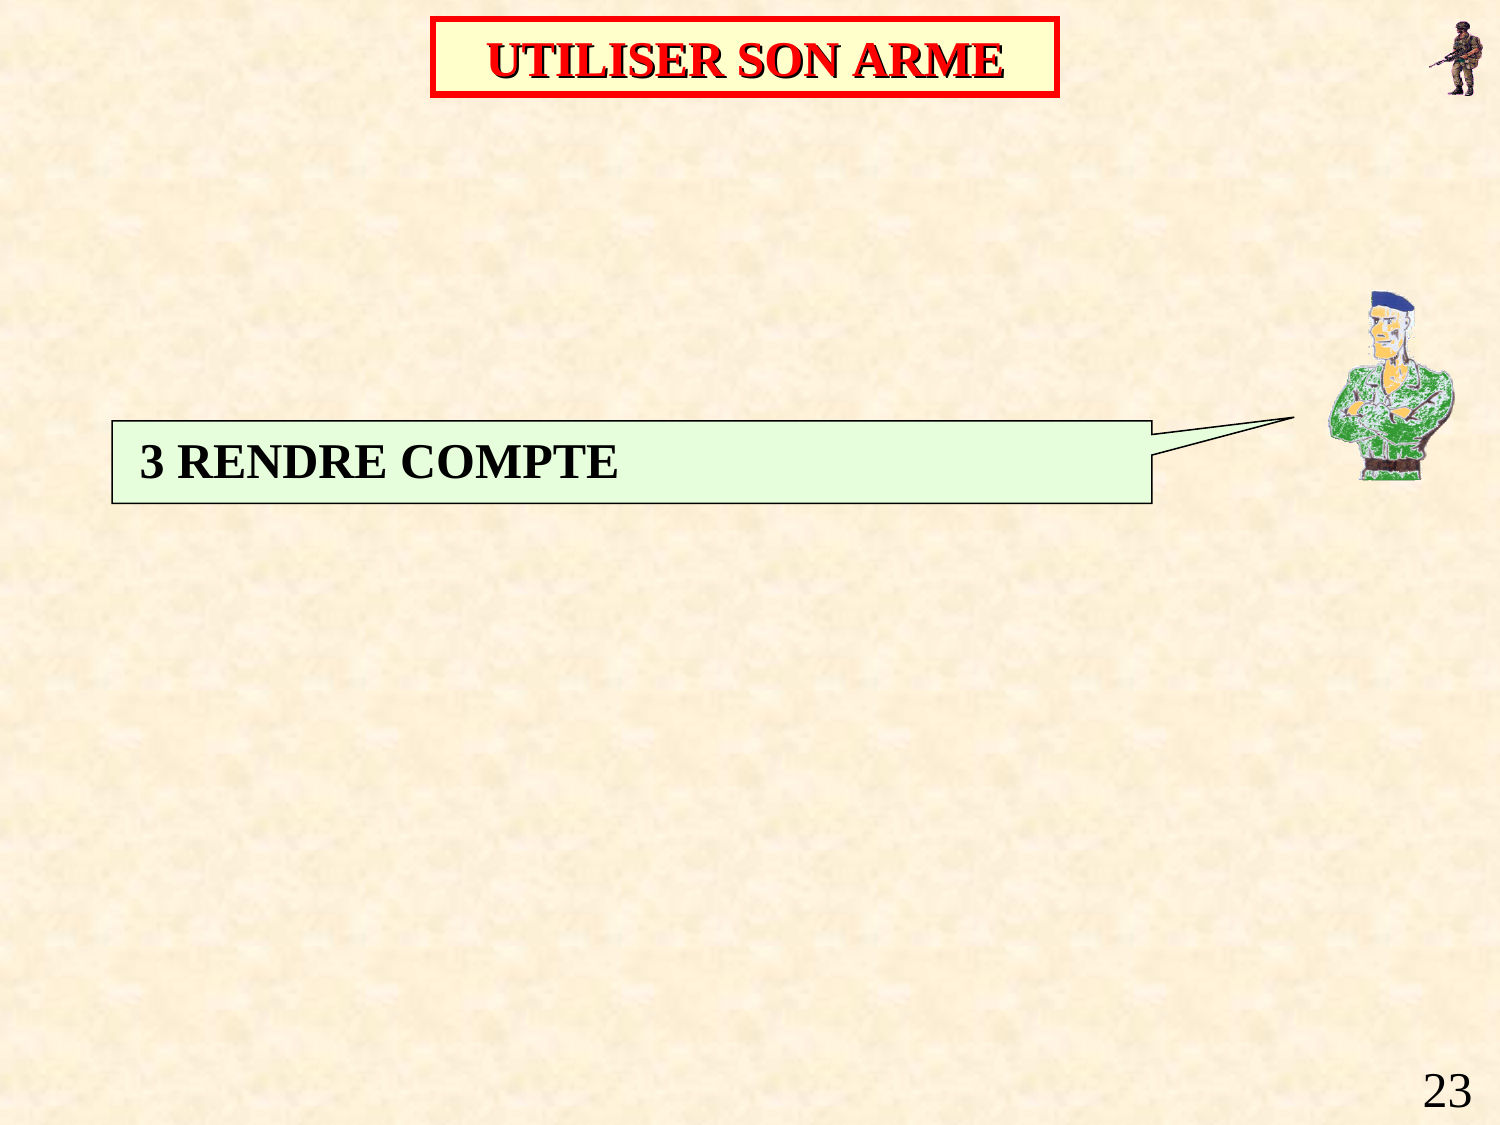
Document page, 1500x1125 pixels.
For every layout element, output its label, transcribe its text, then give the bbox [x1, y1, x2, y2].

text_box UTILISER SON ARME [432, 18, 1058, 95]
text_box 3 RENDRE COMPTE [112, 417, 1295, 504]
picture [0, 0, 1500, 1125]
